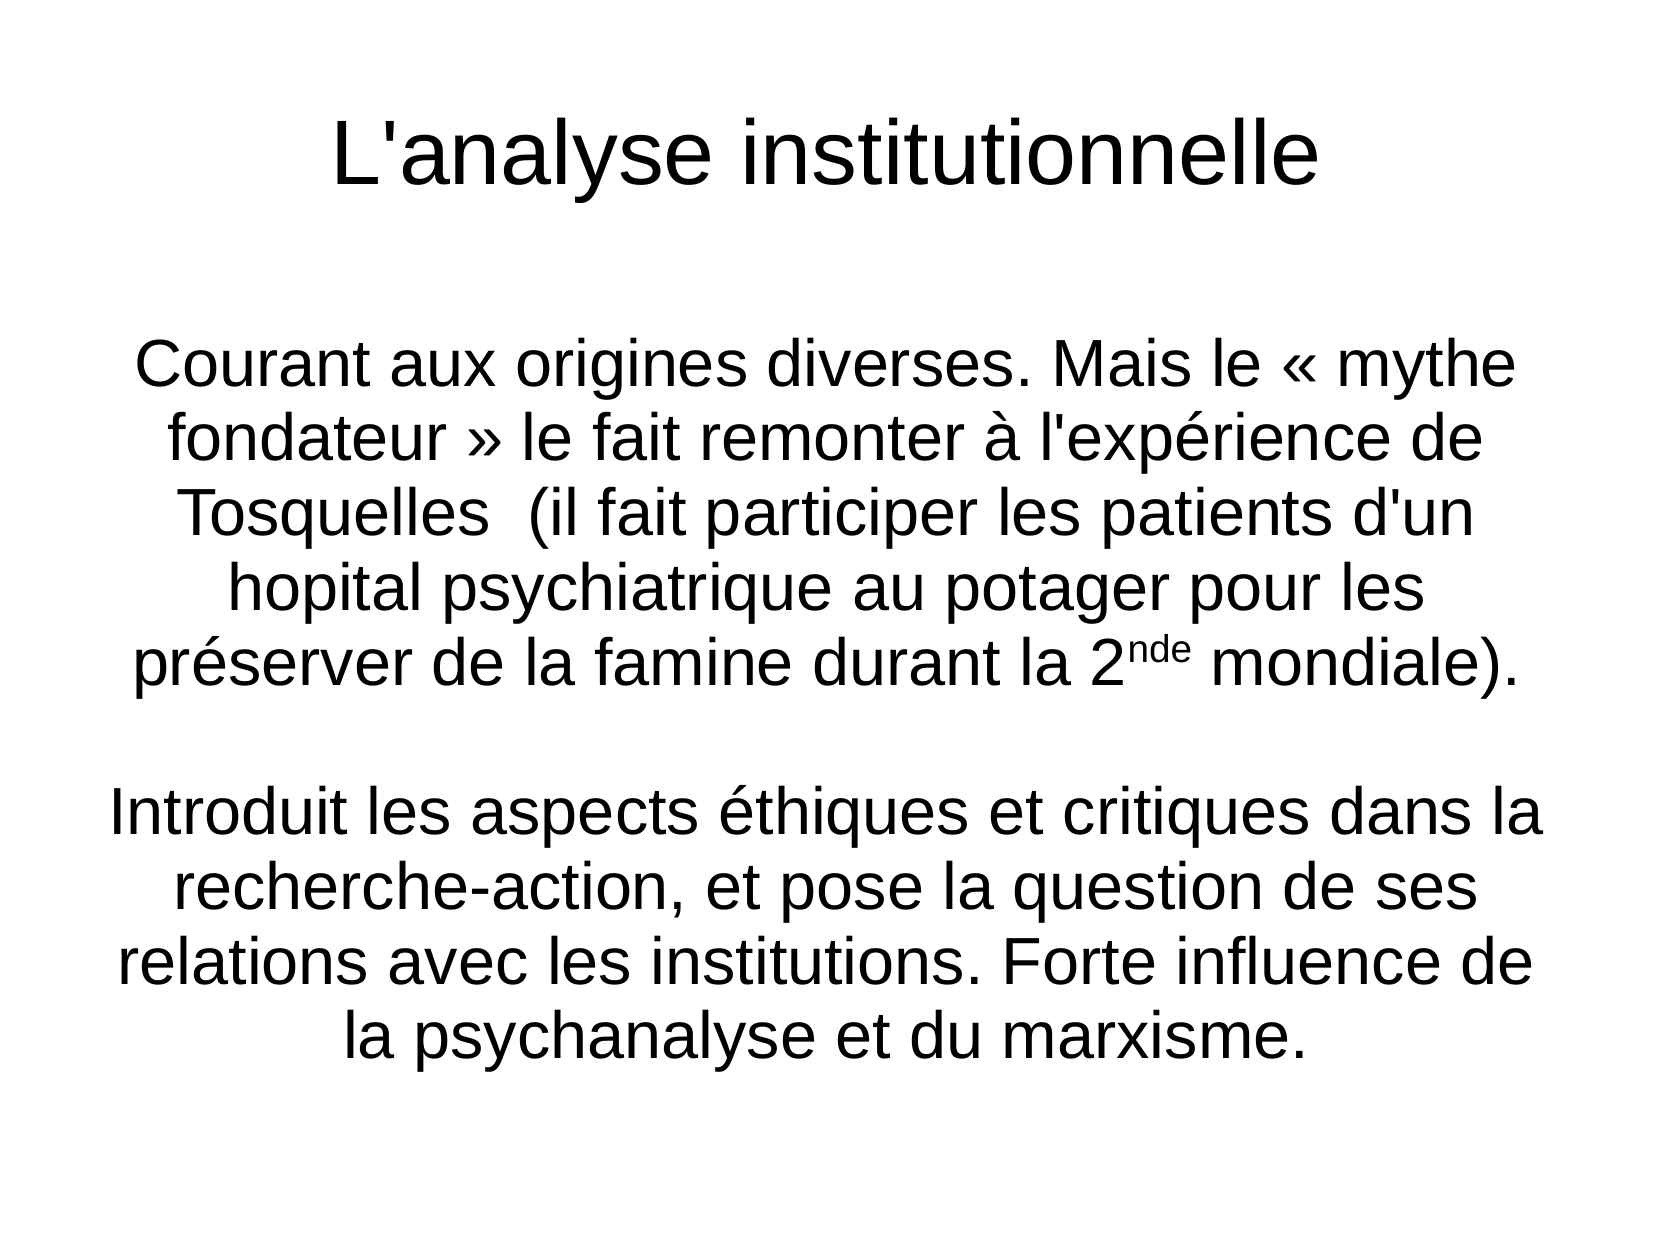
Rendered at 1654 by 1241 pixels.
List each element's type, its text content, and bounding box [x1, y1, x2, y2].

subtitle Courant aux origines diverses. Mais le « mythe fondateur » le fait remonter à l'expérience de Tosquelles (il fait participer les patients d'un hopital psychiatrique au potager pour les préserver de la famine durant la 2nde mondiale). Introduit les aspects éthiques et critiques dans la recherche-action, et pose la question de ses relations avec les institutions. Forte influence de la psychanalyse et du marxisme. [82, 297, 1571, 1102]
title L'analyse institutionnelle [82, 56, 1571, 250]
